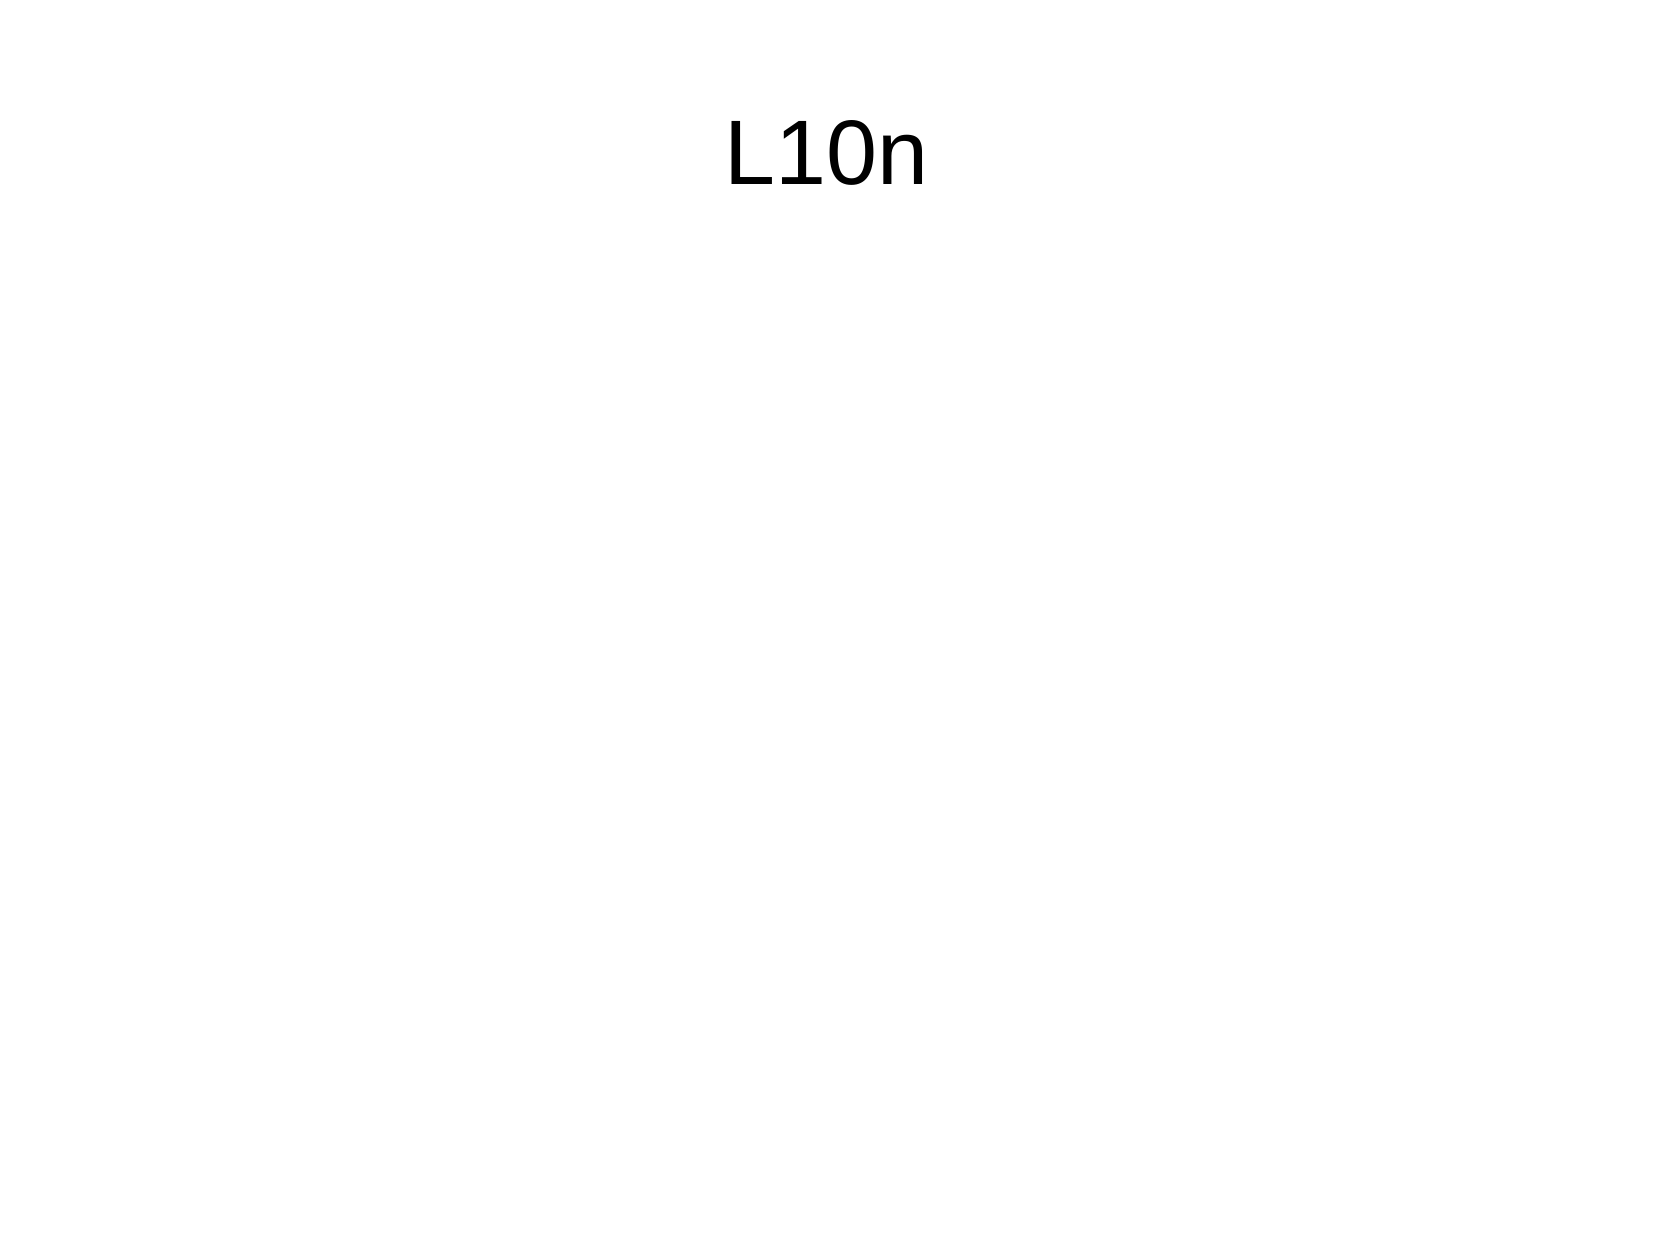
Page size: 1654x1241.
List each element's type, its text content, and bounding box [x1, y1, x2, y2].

title L10n [82, 49, 1571, 257]
